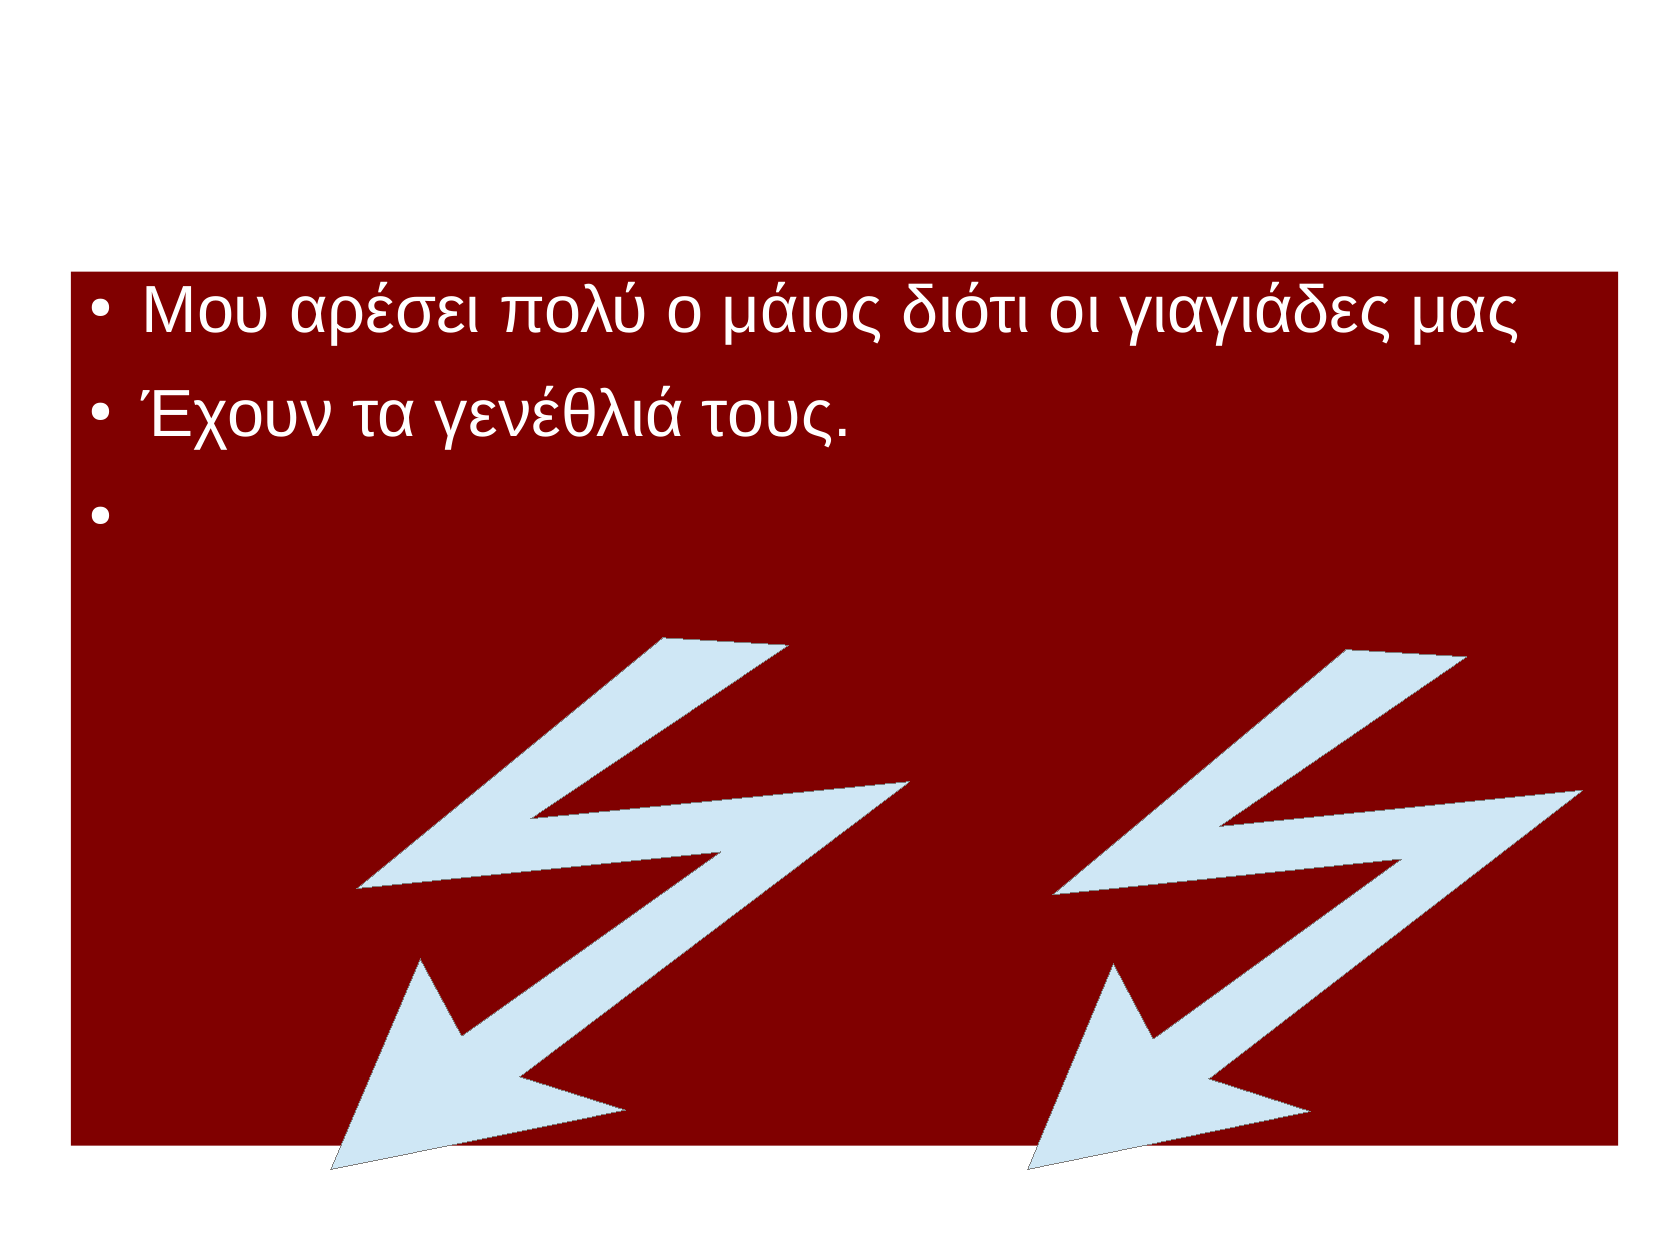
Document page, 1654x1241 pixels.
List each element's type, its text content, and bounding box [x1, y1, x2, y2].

list Μου αρέσει πολύ ο μάιος διότι οι γιαγιάδες μας Έχουν τα γενέθλιά τους. [70, 271, 1619, 1146]
text_box [1027, 649, 1583, 1170]
text_box [330, 637, 910, 1170]
